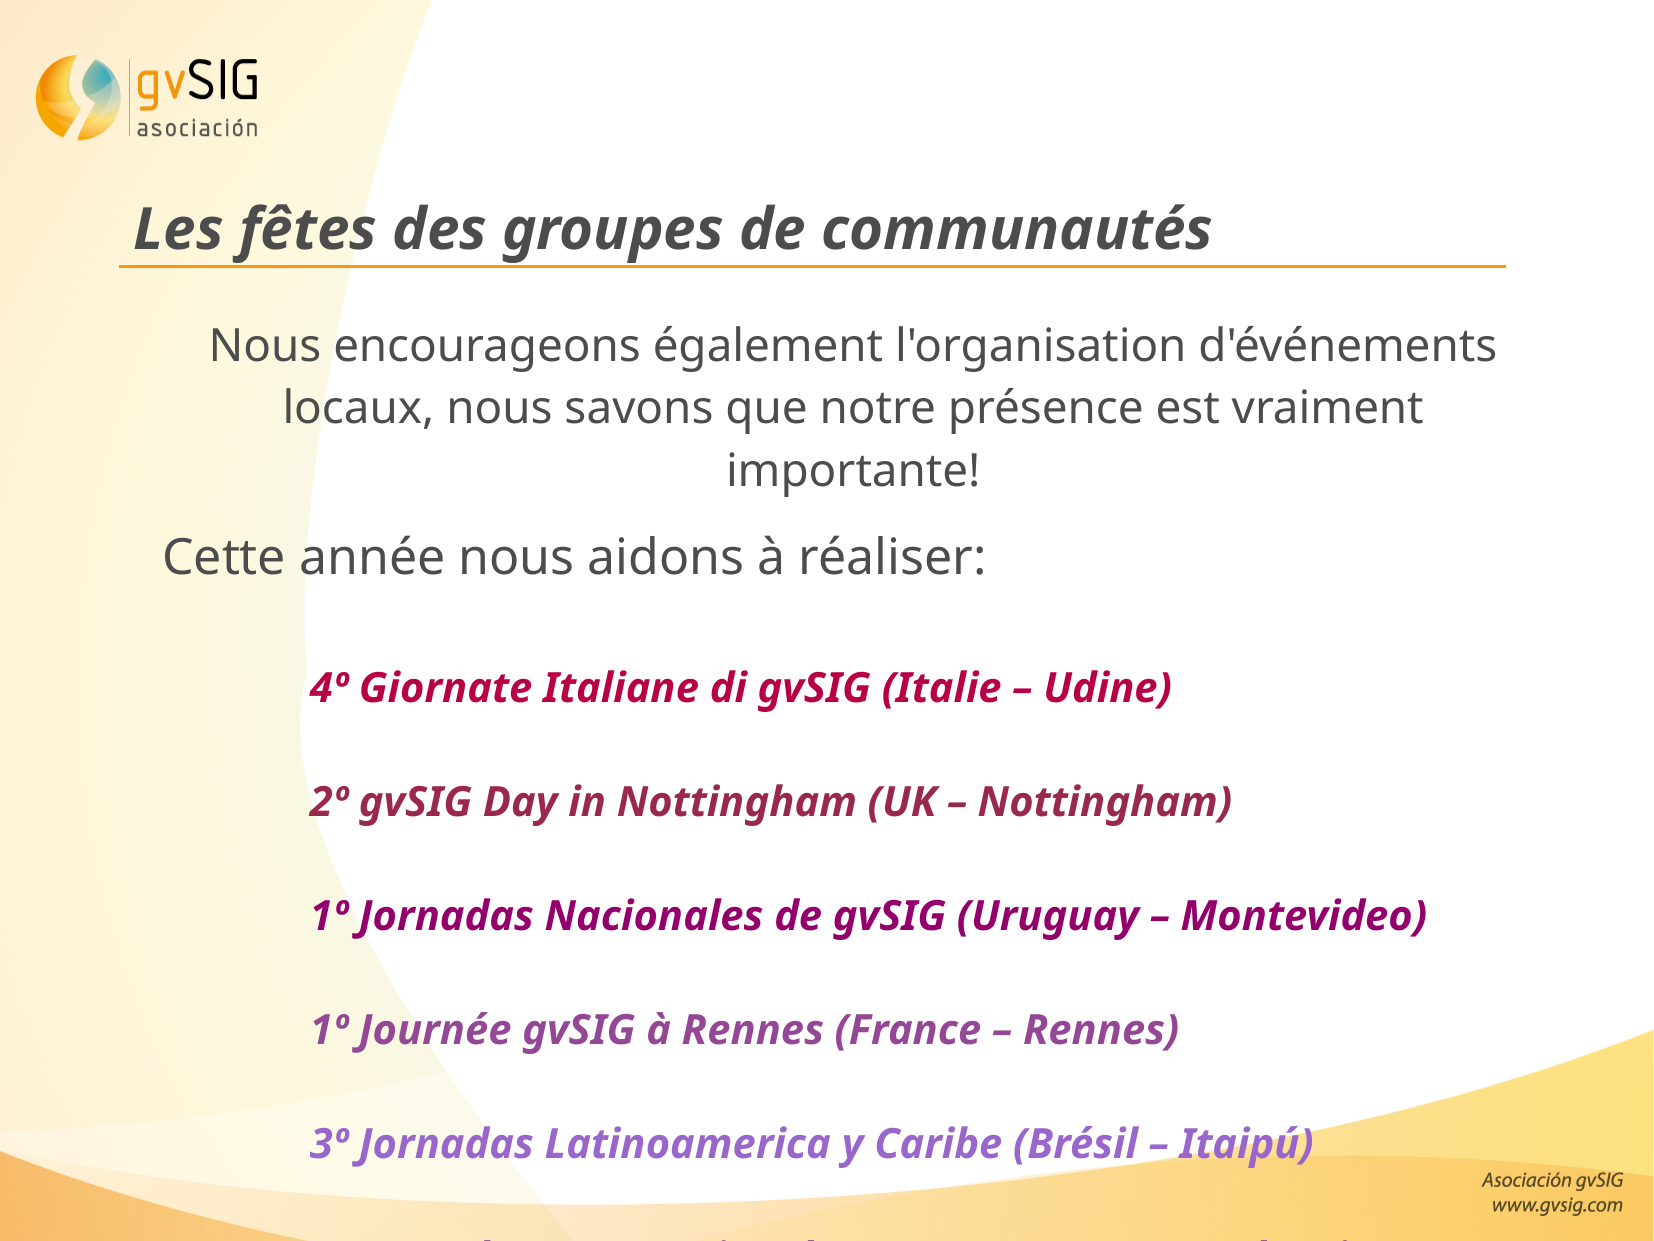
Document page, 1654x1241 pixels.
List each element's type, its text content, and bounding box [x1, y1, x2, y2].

picture [0, 0, 1654, 1241]
text_box Cette année nous aidons à réaliser: 4º Giornate Italiane di gvSIG (Italie – Udine) 2º gvSIG Day in Nottingham (UK – Nottingham) 1º Jornadas Nacionales de gvSIG (Uruguay – Montevideo) 1º Journée gvSIG à Rennes (France – Rennes) 3º Jornadas Latinoamerica y Caribe (Brésil – Itaipú) 7º Jornadas Internacionales gvSIG (Espagne - Valencia) [147, 513, 1654, 1179]
title Les fêtes des groupes de communautés [118, 177, 1607, 276]
text_box Nous encourageons également l'organisation d'événements locaux, nous savons que notre présence est vraiment importante! [171, 326, 1536, 487]
